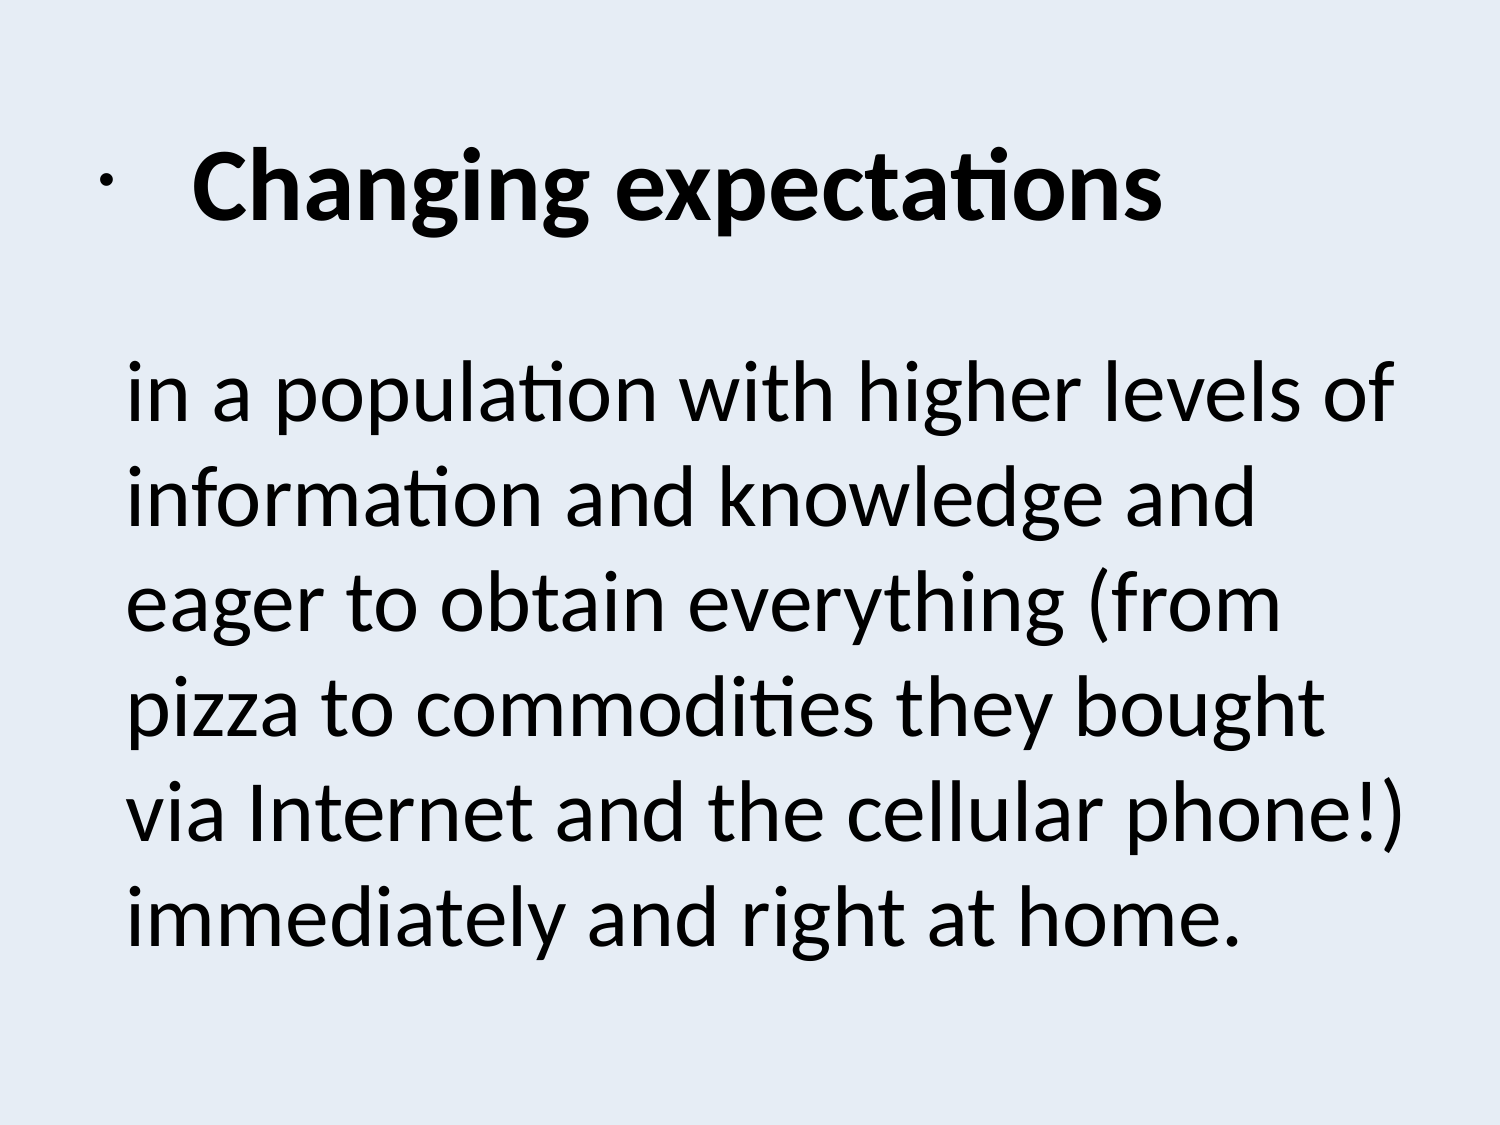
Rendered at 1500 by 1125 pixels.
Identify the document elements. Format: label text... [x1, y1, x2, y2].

title Changing expectations [83, 101, 1434, 312]
list in a population with higher levels of information and knowledge and eager to obtain everything (from pizza to commodities they bought via Internet and the cellular phone!) immediately and right at home. [110, 319, 1434, 1062]
